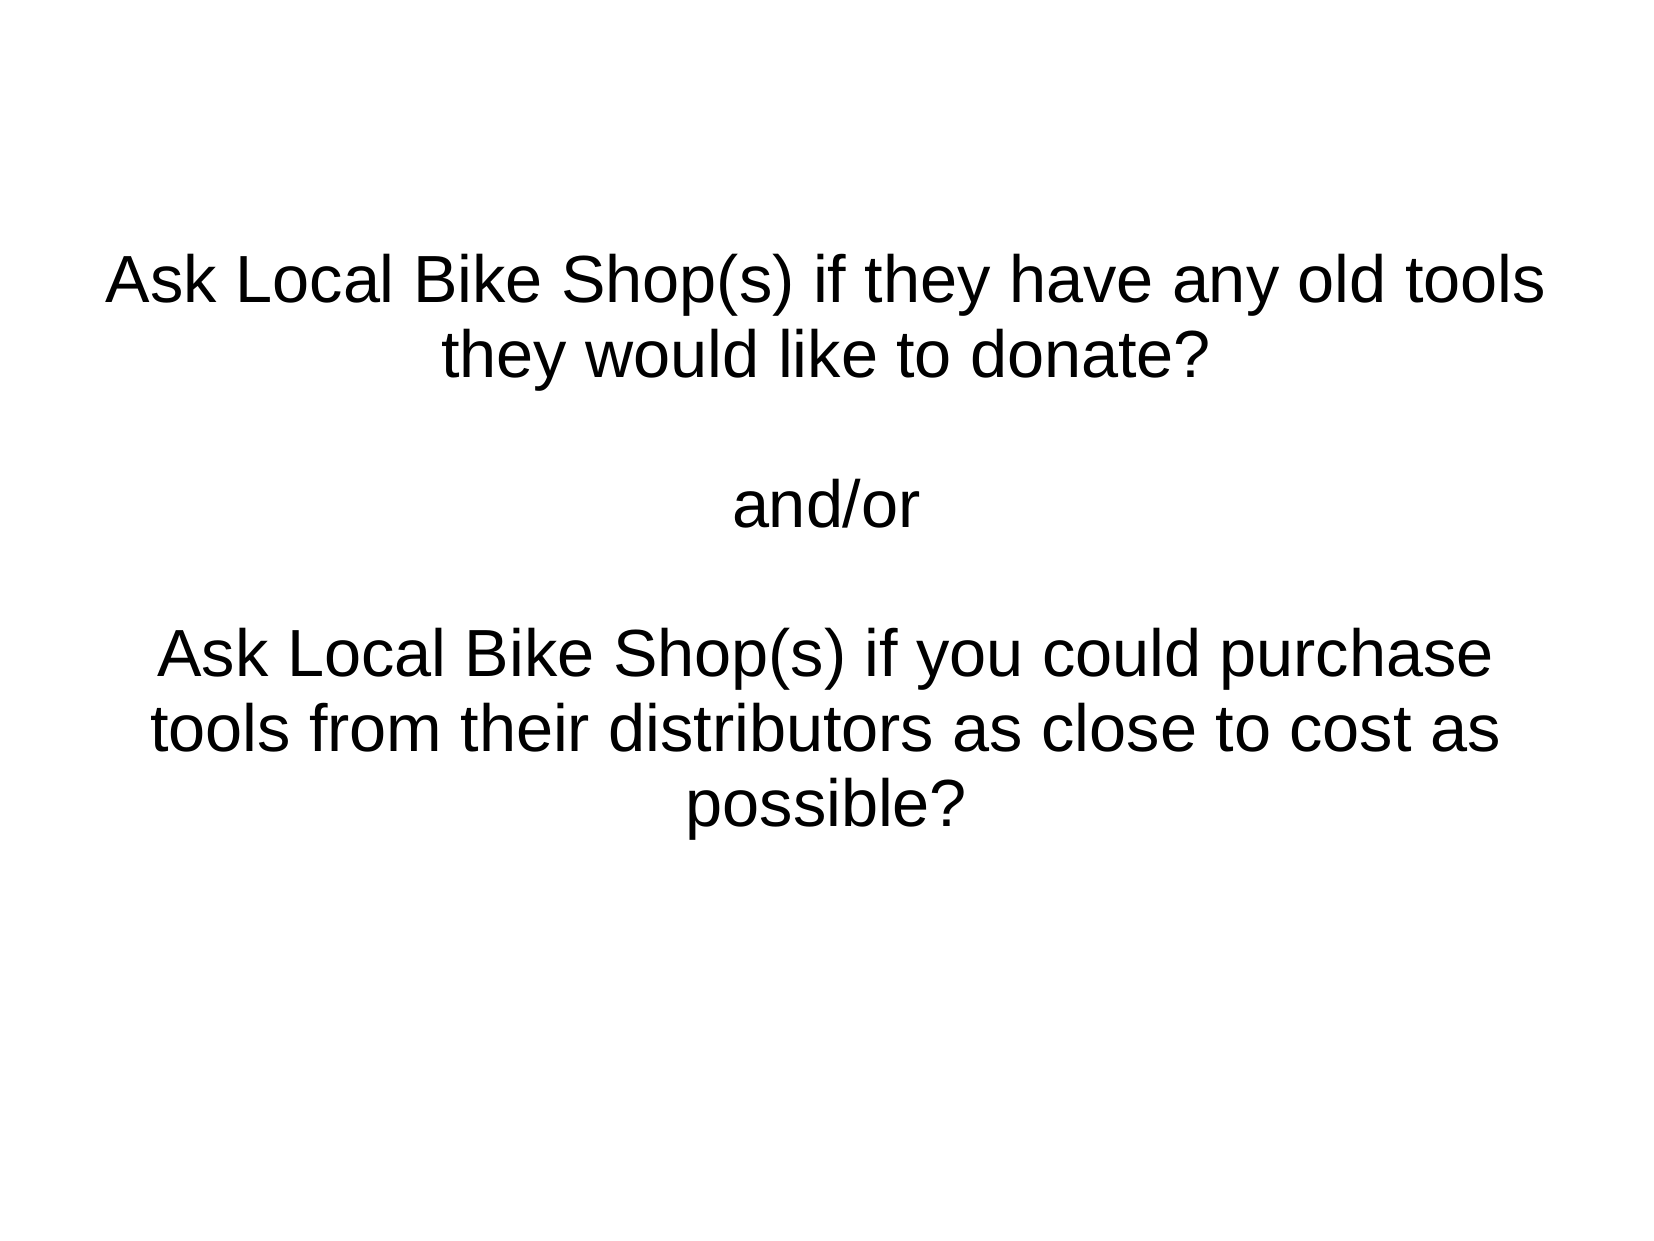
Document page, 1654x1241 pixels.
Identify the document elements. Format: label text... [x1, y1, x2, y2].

subtitle Ask Local Bike Shop(s) if they have any old tools they would like to donate? and/or Ask Local Bike Shop(s) if you could purchase tools from their distributors as close to cost as possible? [82, 61, 1571, 1022]
